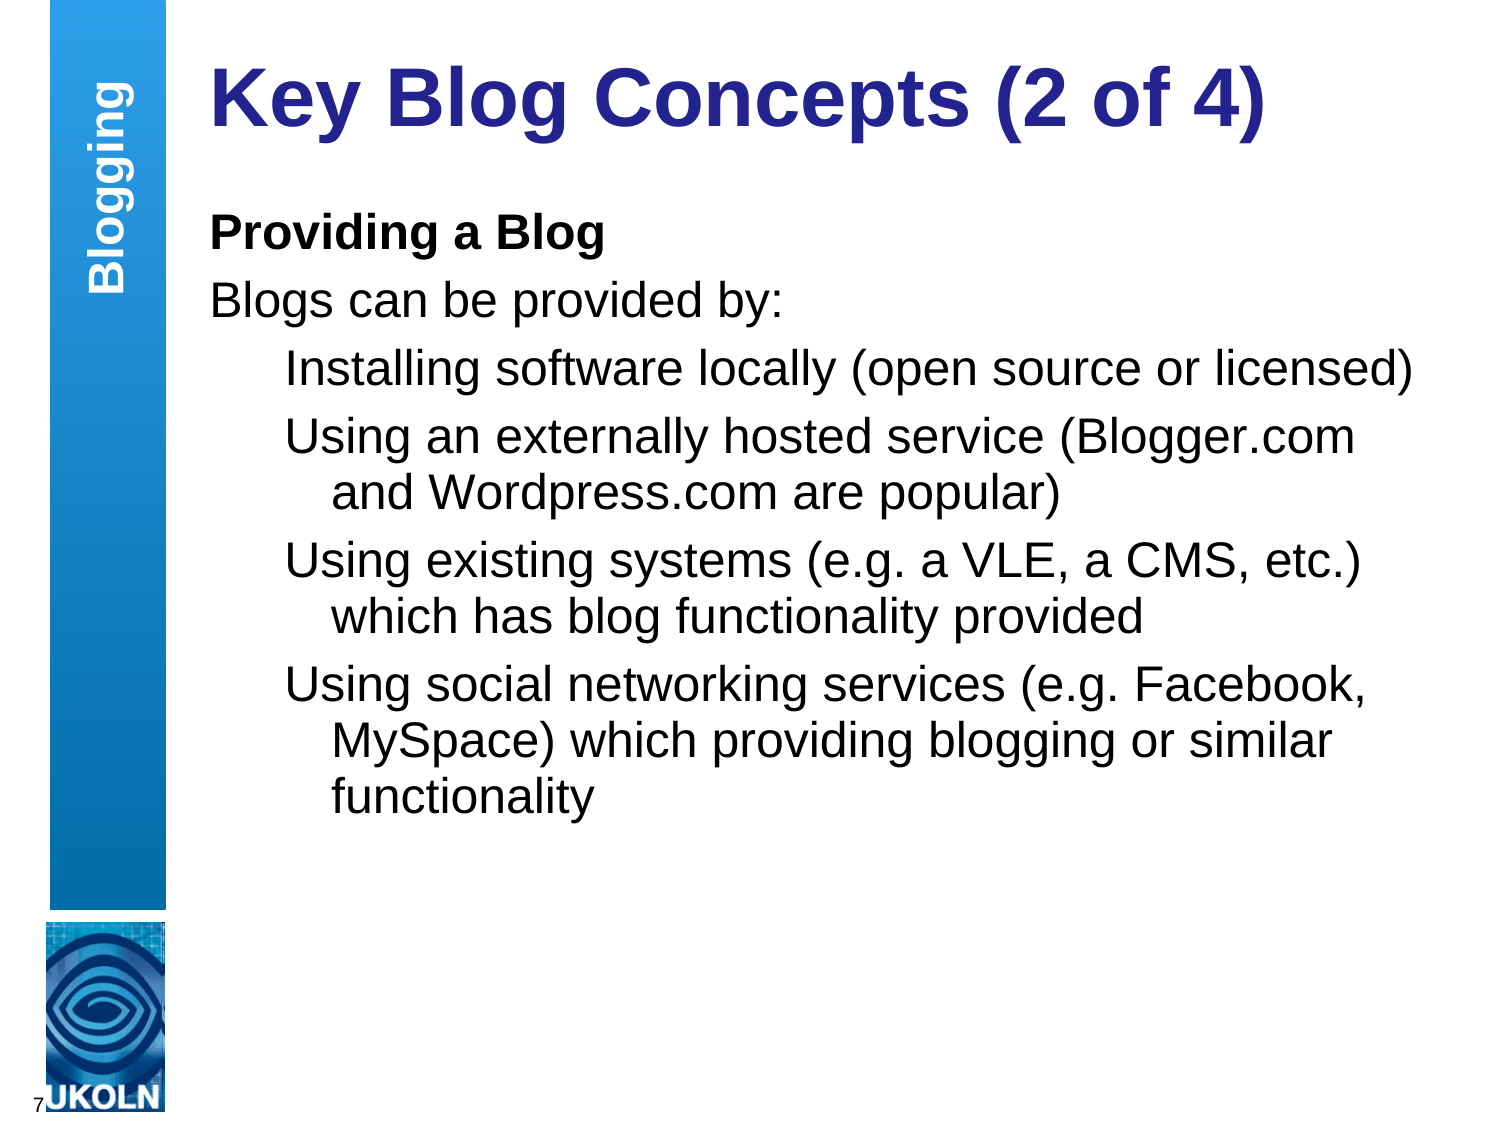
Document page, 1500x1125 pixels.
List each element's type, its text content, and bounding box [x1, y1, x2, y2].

picture [46, 922, 165, 1112]
title Key Blog Concepts (2 of 4) [194, 39, 1447, 156]
text_box Blogging [70, 64, 142, 312]
picture [46, 922, 58, 927]
list Providing a Blog Blogs can be provided by: Installing software locally (open source or licensed) Using an externally hosted service (Blogger.com and Wordpress.com are popular) Using existing systems (e.g. a VLE, a CMS, etc.) which has blog functionality provided Using social networking services (e.g. Facebook, MySpace) which providing blogging or similar functionality [194, 196, 1468, 1026]
